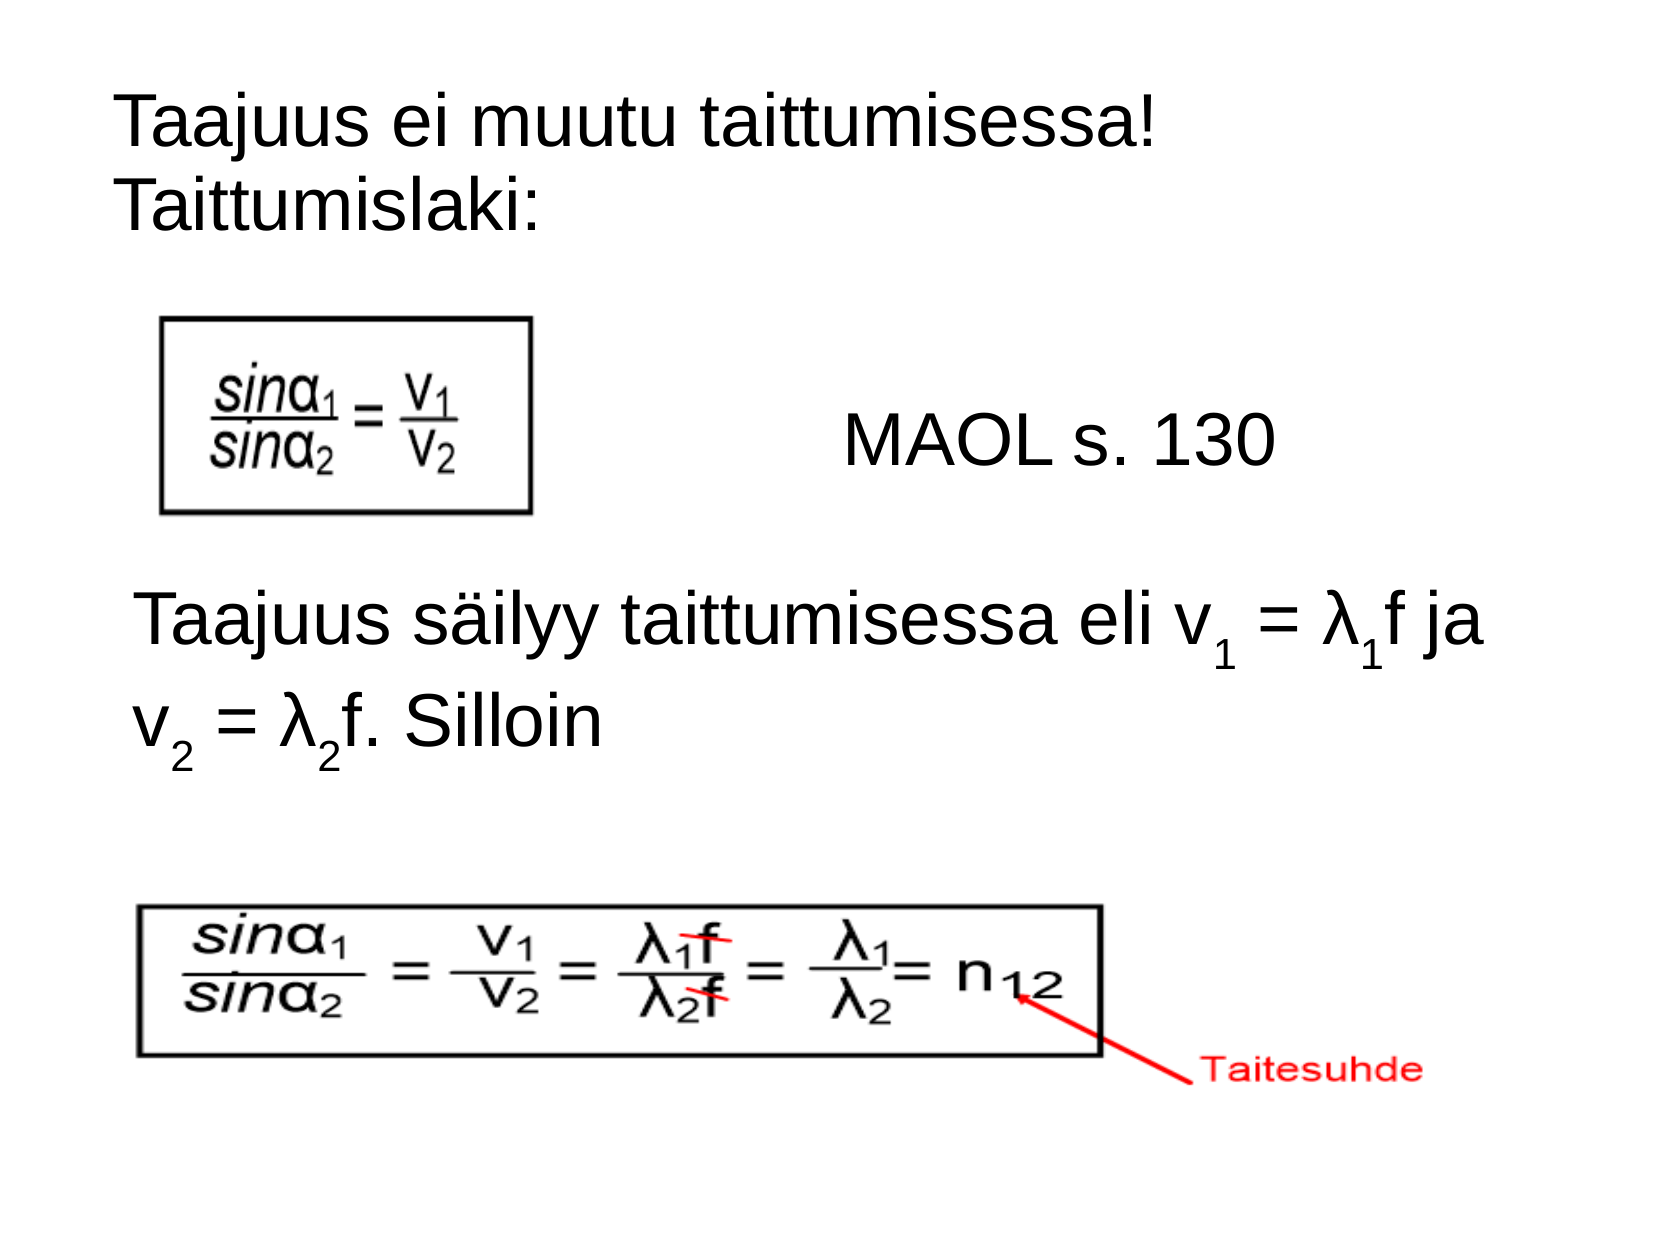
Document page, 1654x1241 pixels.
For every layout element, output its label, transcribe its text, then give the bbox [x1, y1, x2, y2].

text_box Taajuus ei muutu taittumisessa! Taittumislaki: [97, 70, 1465, 260]
picture [30, 850, 1548, 1118]
text_box Taajuus säilyy taittumisessa eli v1 = λ1f ja v2 = λ2f. Silloin [118, 569, 1524, 836]
text_box MAOL s. 130 [827, 389, 1548, 489]
picture [138, 274, 662, 544]
